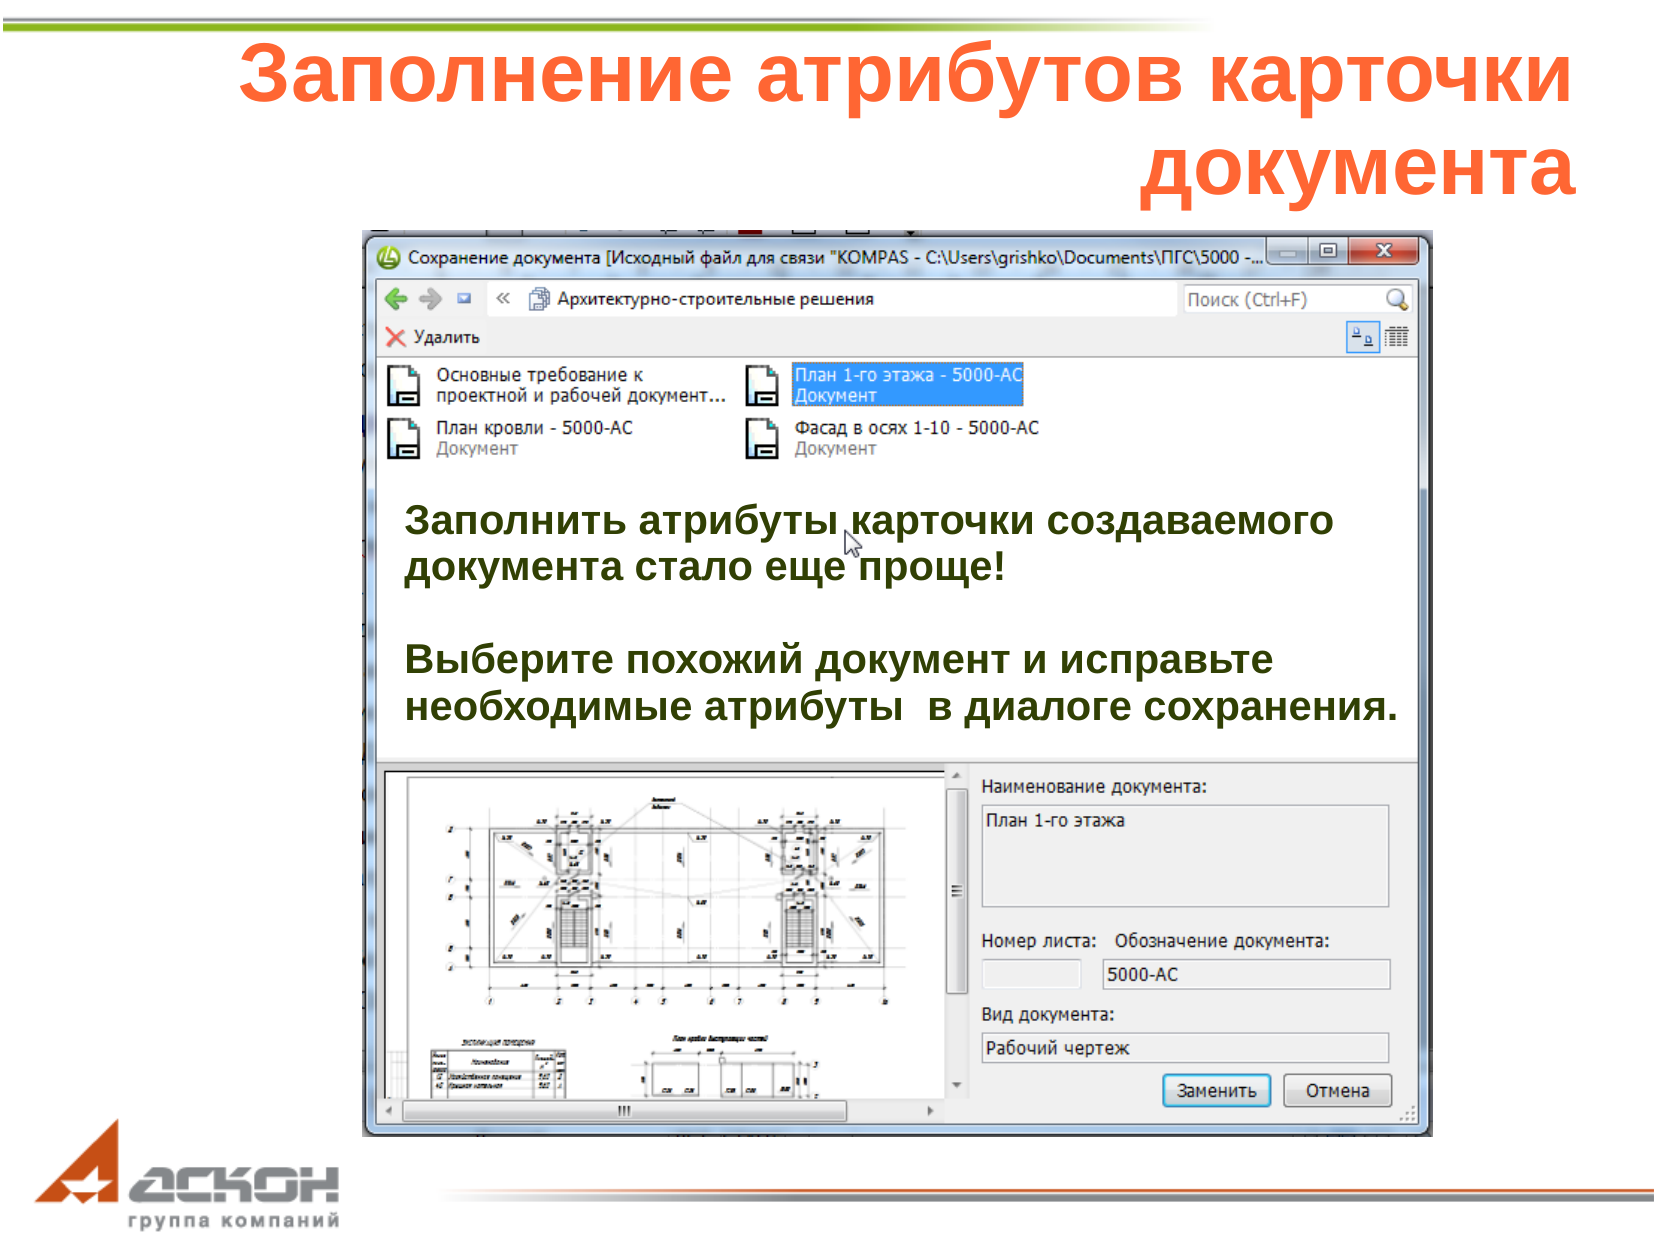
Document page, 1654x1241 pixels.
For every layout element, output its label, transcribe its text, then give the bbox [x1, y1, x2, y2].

text_box Заполнить атрибуты карточки создаваемого документа стало еще проще! Выберите похожий документ и исправьте необходимые атрибуты в диалоге сохранения. [389, 489, 1501, 941]
title Заполнение атрибутов карточки документа [87, 26, 1577, 213]
picture [3, 0, 1654, 1241]
